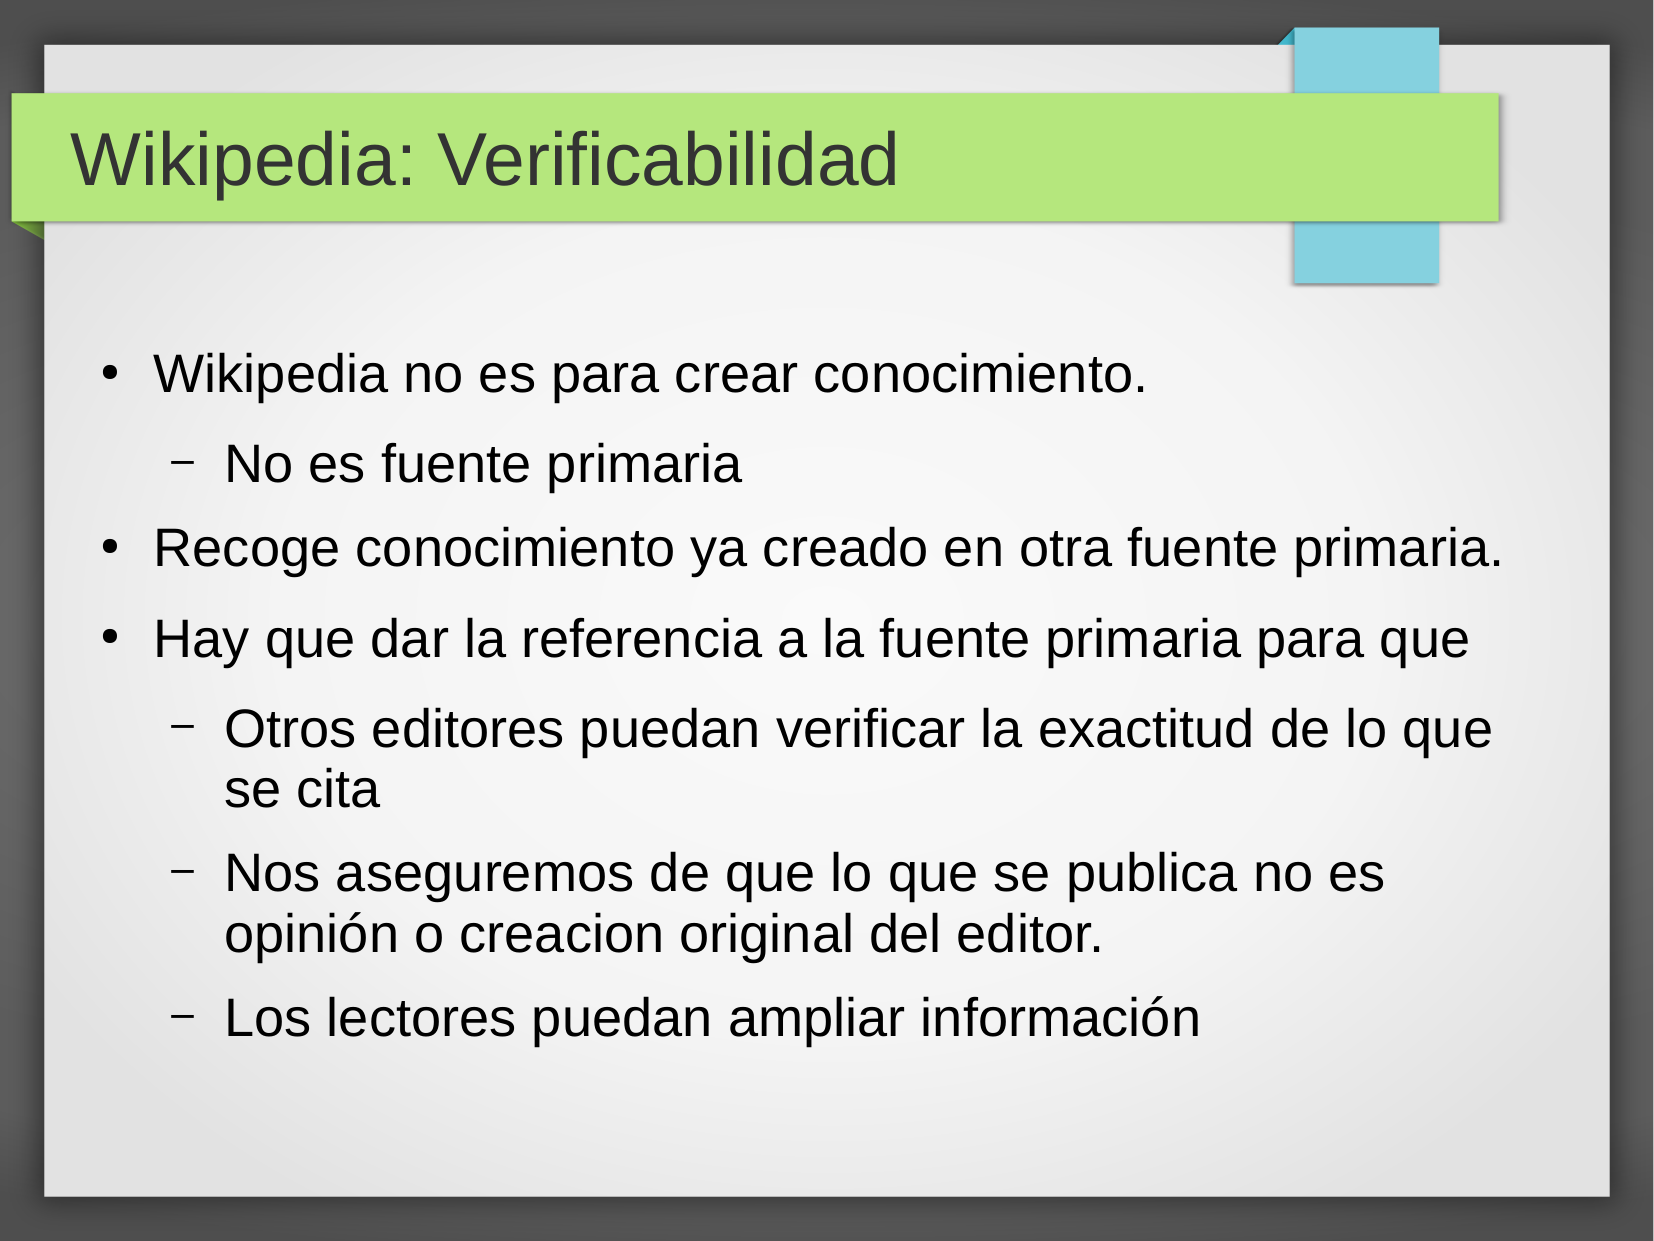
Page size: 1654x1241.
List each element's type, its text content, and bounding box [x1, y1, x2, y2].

list Wikipedia no es para crear conocimiento. No es fuente primaria Recoge conocimiento ya creado en otra fuente primaria. Hay que dar la referencia a la fuente primaria para que Otros editores puedan verificar la exactitud de lo que se cita Nos aseguremos de que lo que se publica no es opinión o creacion original del editor. Los lectores puedan ampliar información [82, 343, 1538, 1063]
title Wikipedia: Verificabilidad [70, 106, 1229, 213]
picture [0, 0, 1654, 1241]
